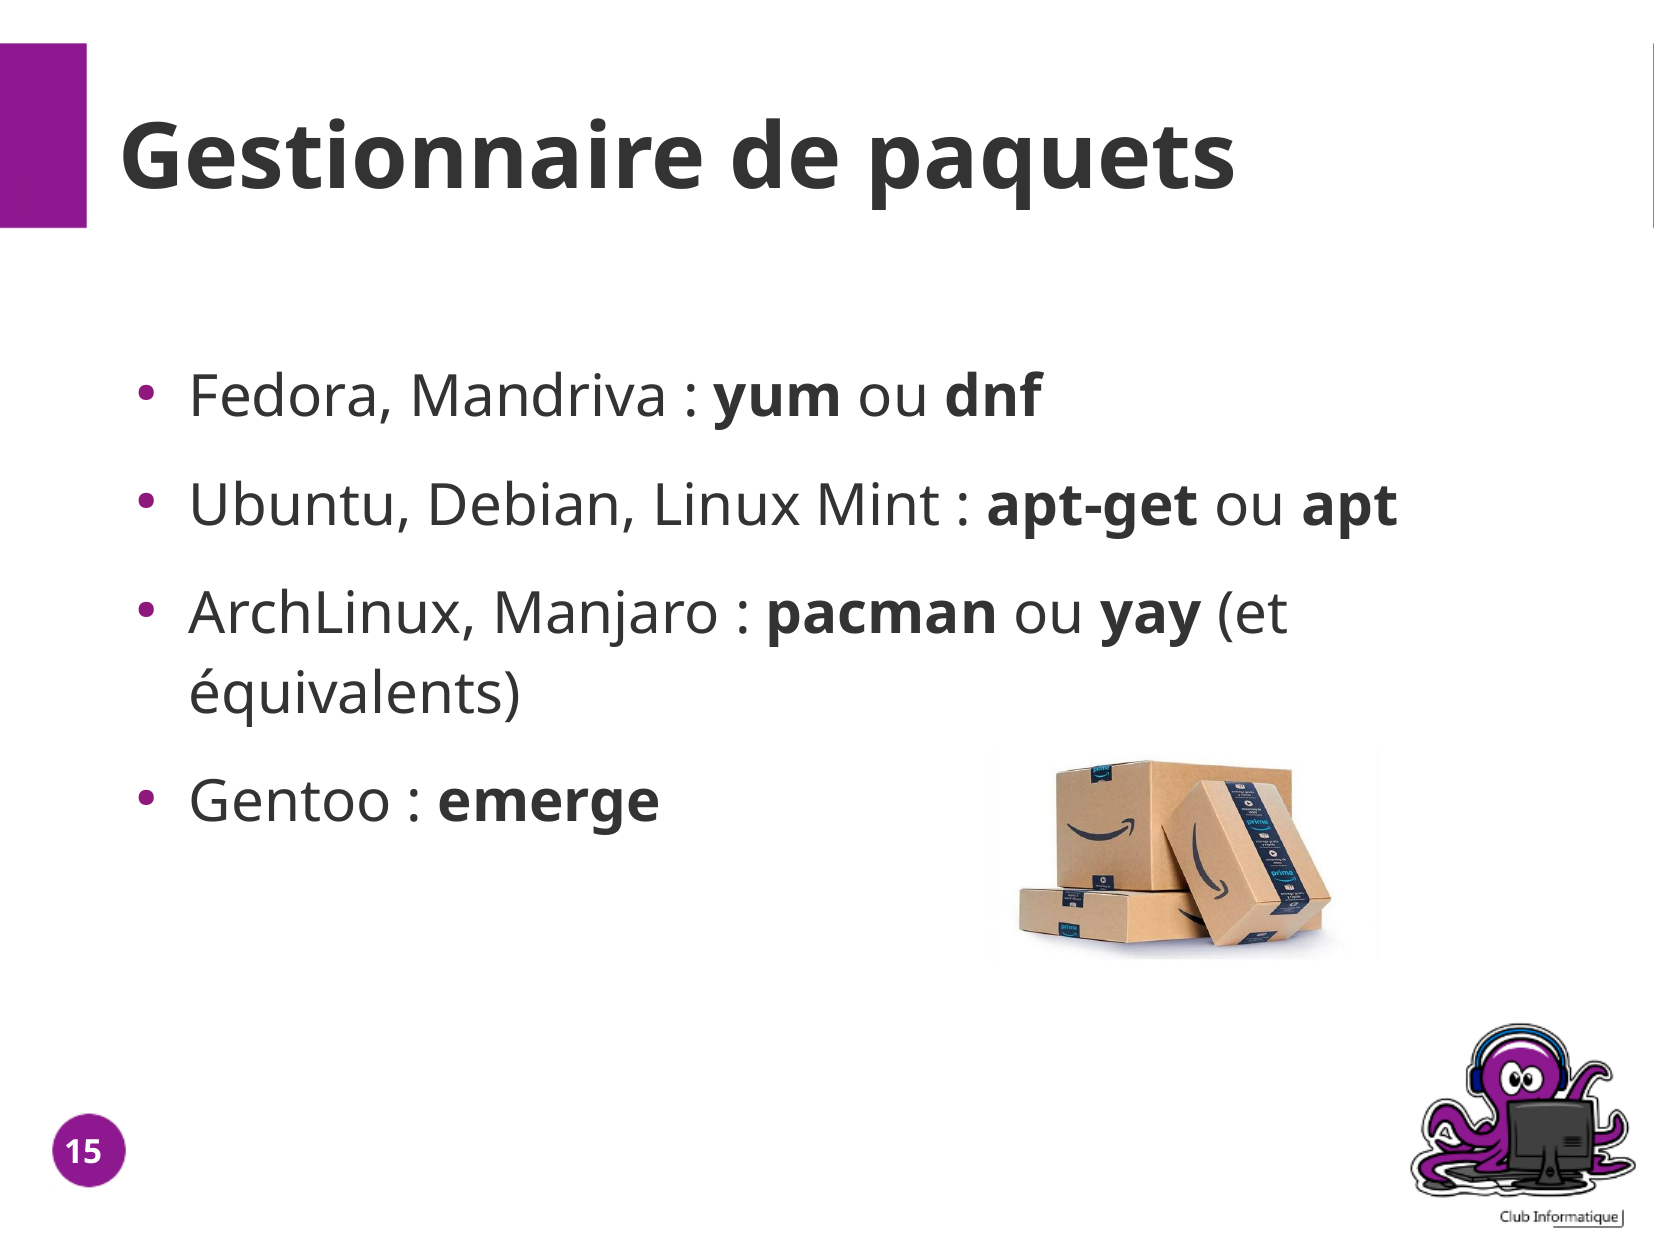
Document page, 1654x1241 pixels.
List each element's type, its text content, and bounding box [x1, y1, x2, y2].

title Gestionnaire de paquets [118, 49, 1571, 257]
list Fedora, Mandriva : yum ou dnf Ubuntu, Debian, Linux Mint : apt-get ou apt ArchLinux, Manjaro : pacman ou yay (et équivalents) Gentoo : emerge [118, 354, 1536, 1074]
picture [0, 0, 1654, 1241]
